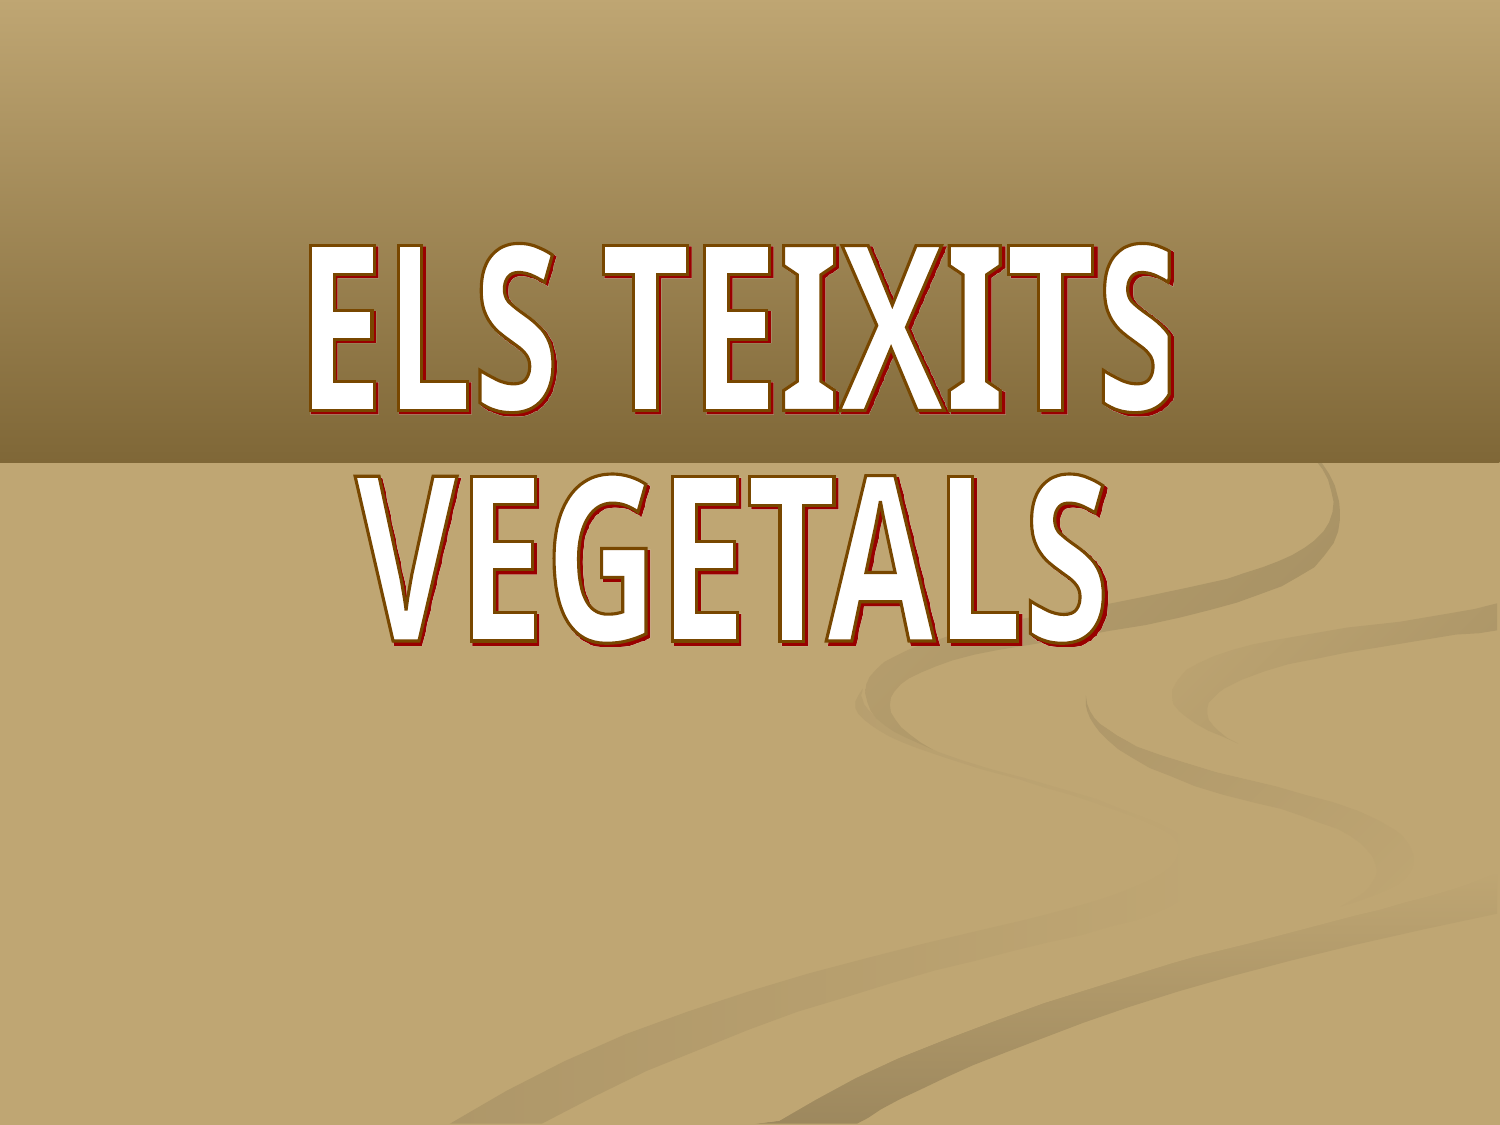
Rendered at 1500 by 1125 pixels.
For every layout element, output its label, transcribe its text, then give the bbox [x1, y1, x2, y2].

text_box ELS TEIXITS VEGETALS [783, 245, 835, 411]
text_box ELS TEIXITS VEGETALS [1103, 243, 1170, 413]
text_box ELS TEIXITS VEGETALS [398, 245, 468, 411]
text_box ELS TEIXITS VEGETALS [839, 245, 945, 411]
text_box ELS TEIXITS VEGETALS [471, 476, 536, 641]
text_box ELS TEIXITS VEGETALS [480, 243, 553, 413]
text_box ELS TEIXITS VEGETALS [554, 473, 646, 644]
text_box ELS TEIXITS VEGETALS [355, 476, 458, 641]
text_box ELS TEIXITS VEGETALS [1030, 473, 1104, 644]
text_box ELS TEIXITS VEGETALS [603, 245, 688, 411]
text_box ELS TEIXITS VEGETALS [949, 245, 1001, 411]
text_box ELS TEIXITS VEGETALS [310, 245, 375, 411]
text_box ELS TEIXITS VEGETALS [704, 245, 770, 411]
text_box ELS TEIXITS VEGETALS [948, 476, 1018, 641]
text_box ELS TEIXITS VEGETALS [1008, 245, 1093, 411]
text_box ELS TEIXITS VEGETALS [749, 476, 835, 642]
text_box ELS TEIXITS VEGETALS [826, 475, 935, 641]
text_box ELS TEIXITS VEGETALS [672, 476, 738, 641]
